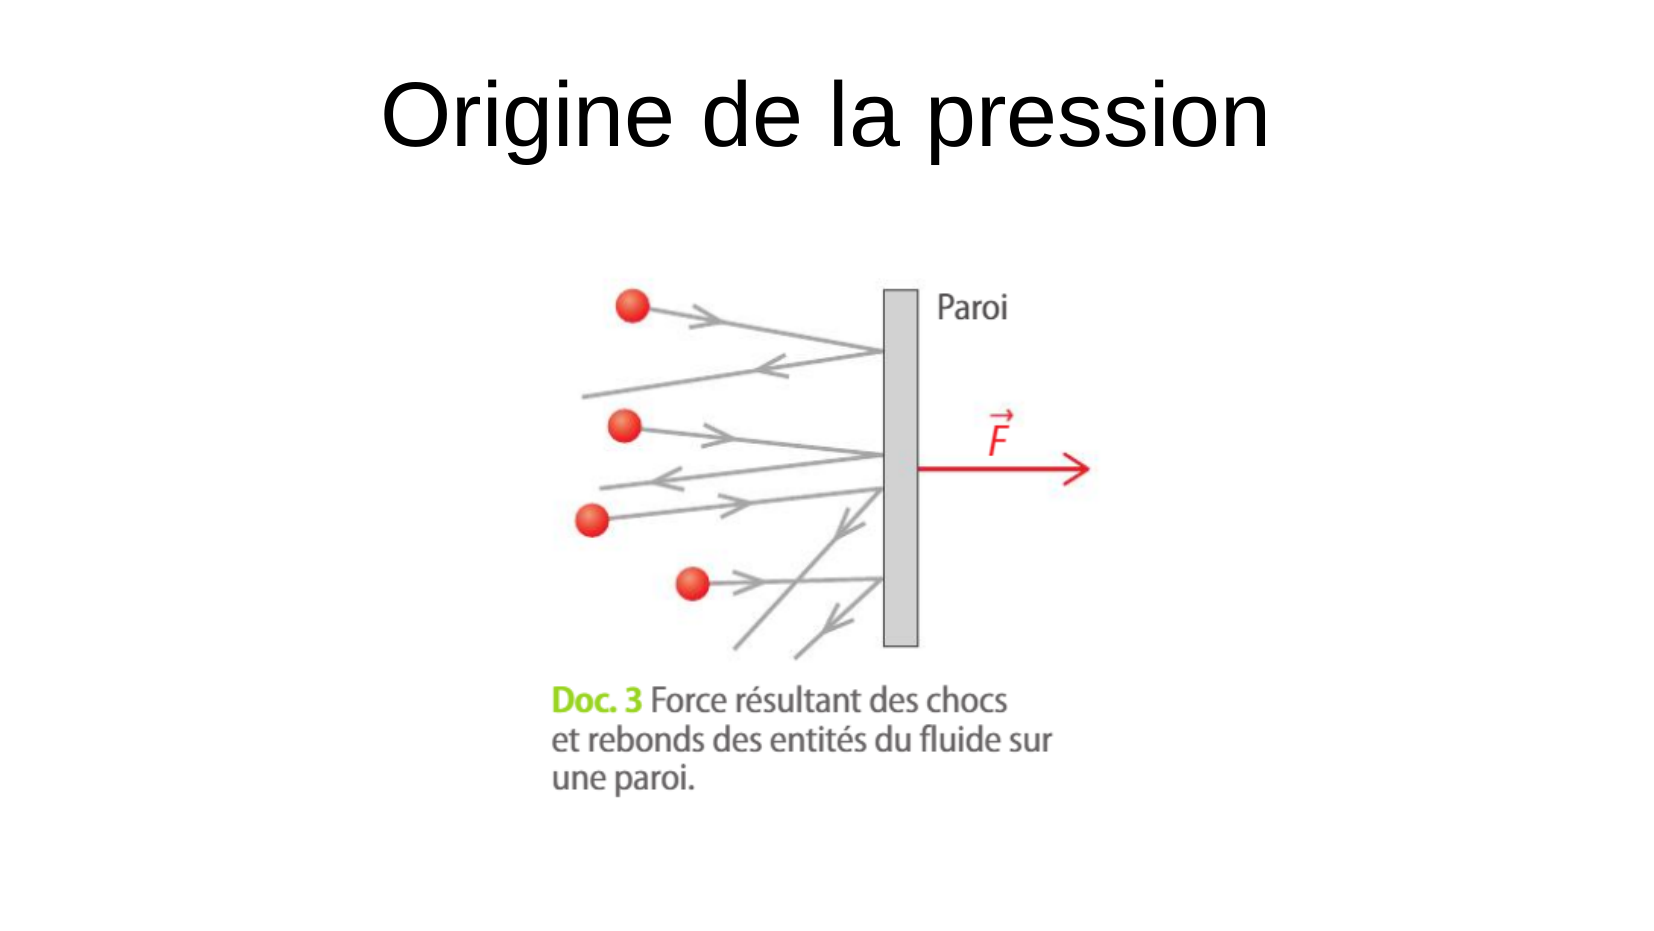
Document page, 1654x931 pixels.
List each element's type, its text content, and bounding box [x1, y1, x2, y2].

picture [519, 227, 1175, 811]
title Origine de la pression [82, 37, 1571, 193]
